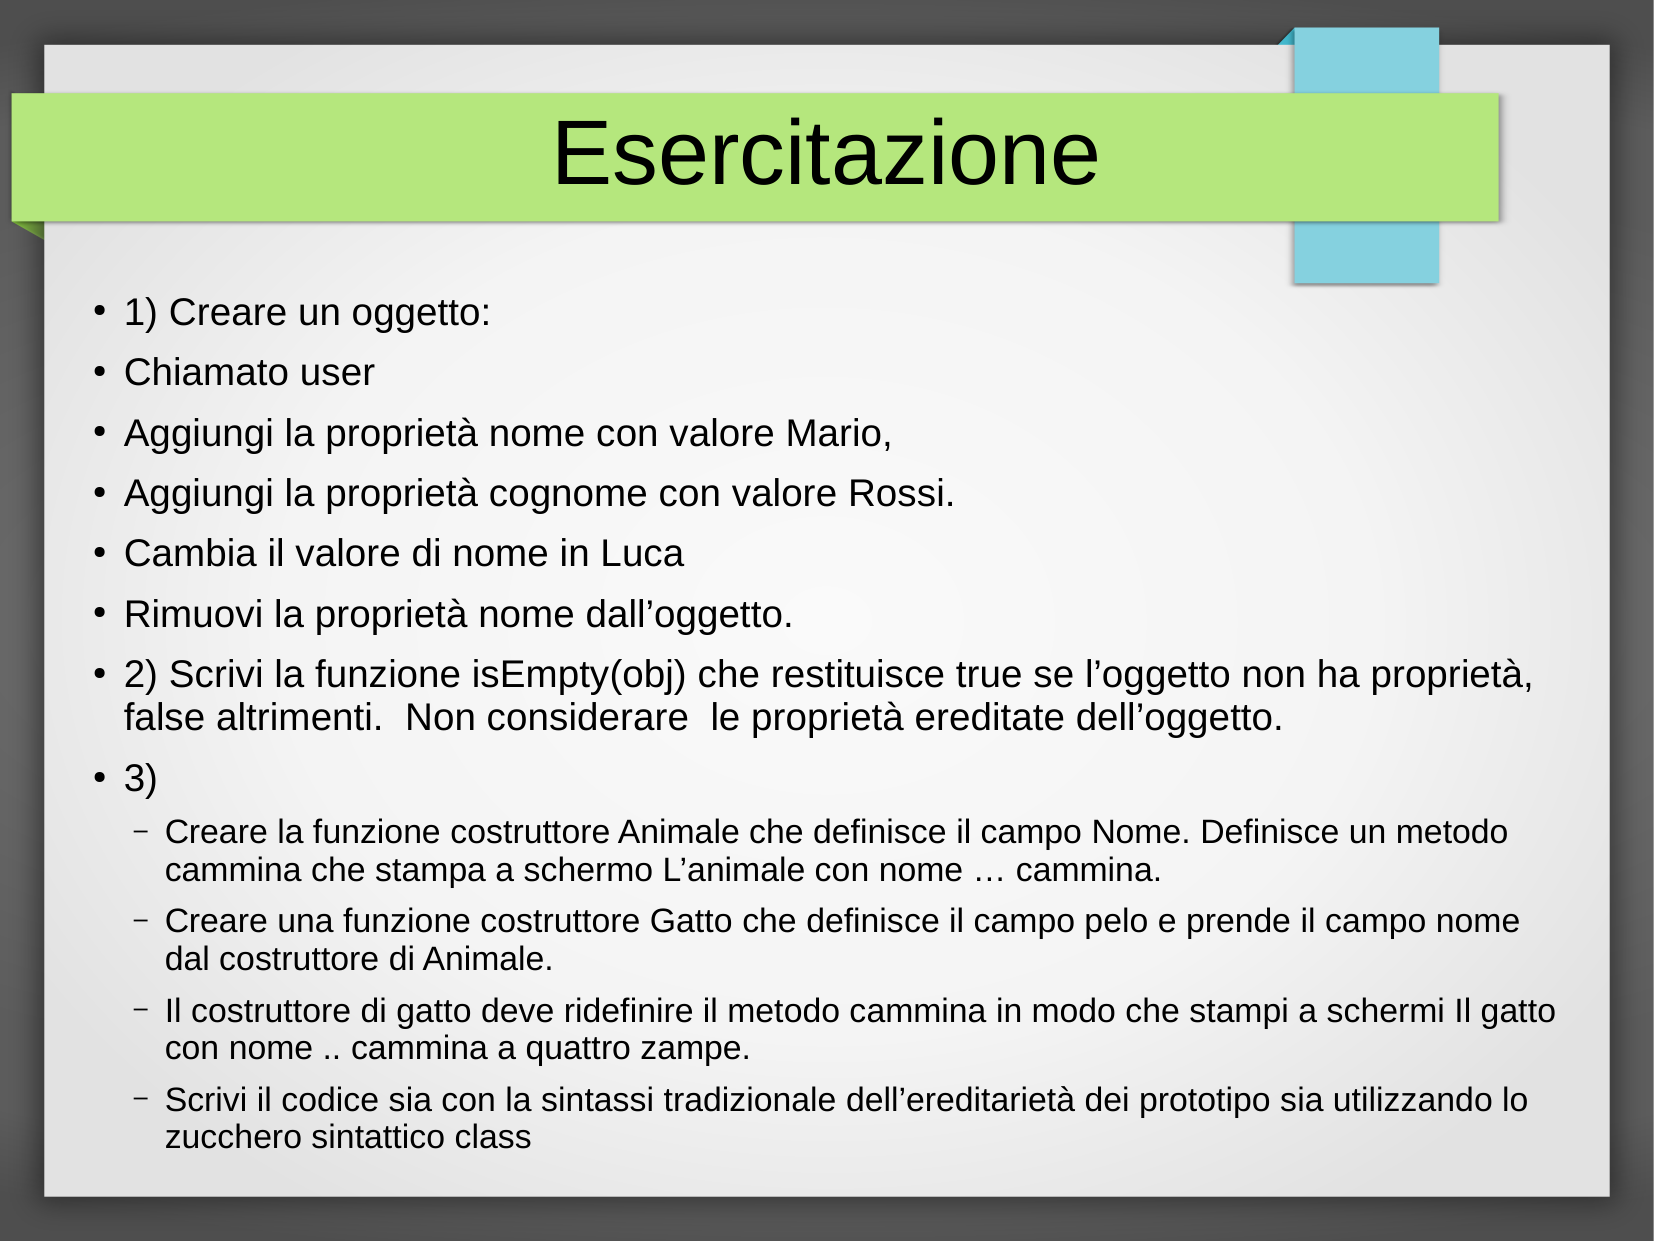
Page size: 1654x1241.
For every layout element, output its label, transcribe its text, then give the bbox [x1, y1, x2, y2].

picture [0, 0, 1654, 1241]
title Esercitazione [82, 49, 1571, 257]
list 1) Creare un oggetto: Chiamato user Aggiungi la proprietà nome con valore Mario, Aggiungi la proprietà cognome con valore Rossi. Cambia il valore di nome in Luca Rimuovi la proprietà nome dall’oggetto. 2) Scrivi la funzione isEmpty(obj) che restituisce true se l’oggetto non ha proprietà, false altrimenti. Non considerare le proprietà ereditate dell’oggetto. 3) Creare la funzione costruttore Animale che definisce il campo Nome. Definisce un metodo cammina che stampa a schermo L’animale con nome … cammina. Creare una funzione costruttore Gatto che definisce il campo pelo e prende il campo nome dal costruttore di Animale. Il costruttore di gatto deve ridefinire il metodo cammina in modo che stampi a schermi Il gatto con nome .. cammina a quattro zampe. Scrivi il codice sia con la sintassi tradizionale dell’ereditarietà dei prototipo sia utilizzando lo zucchero sintattico class [82, 290, 1571, 1158]
